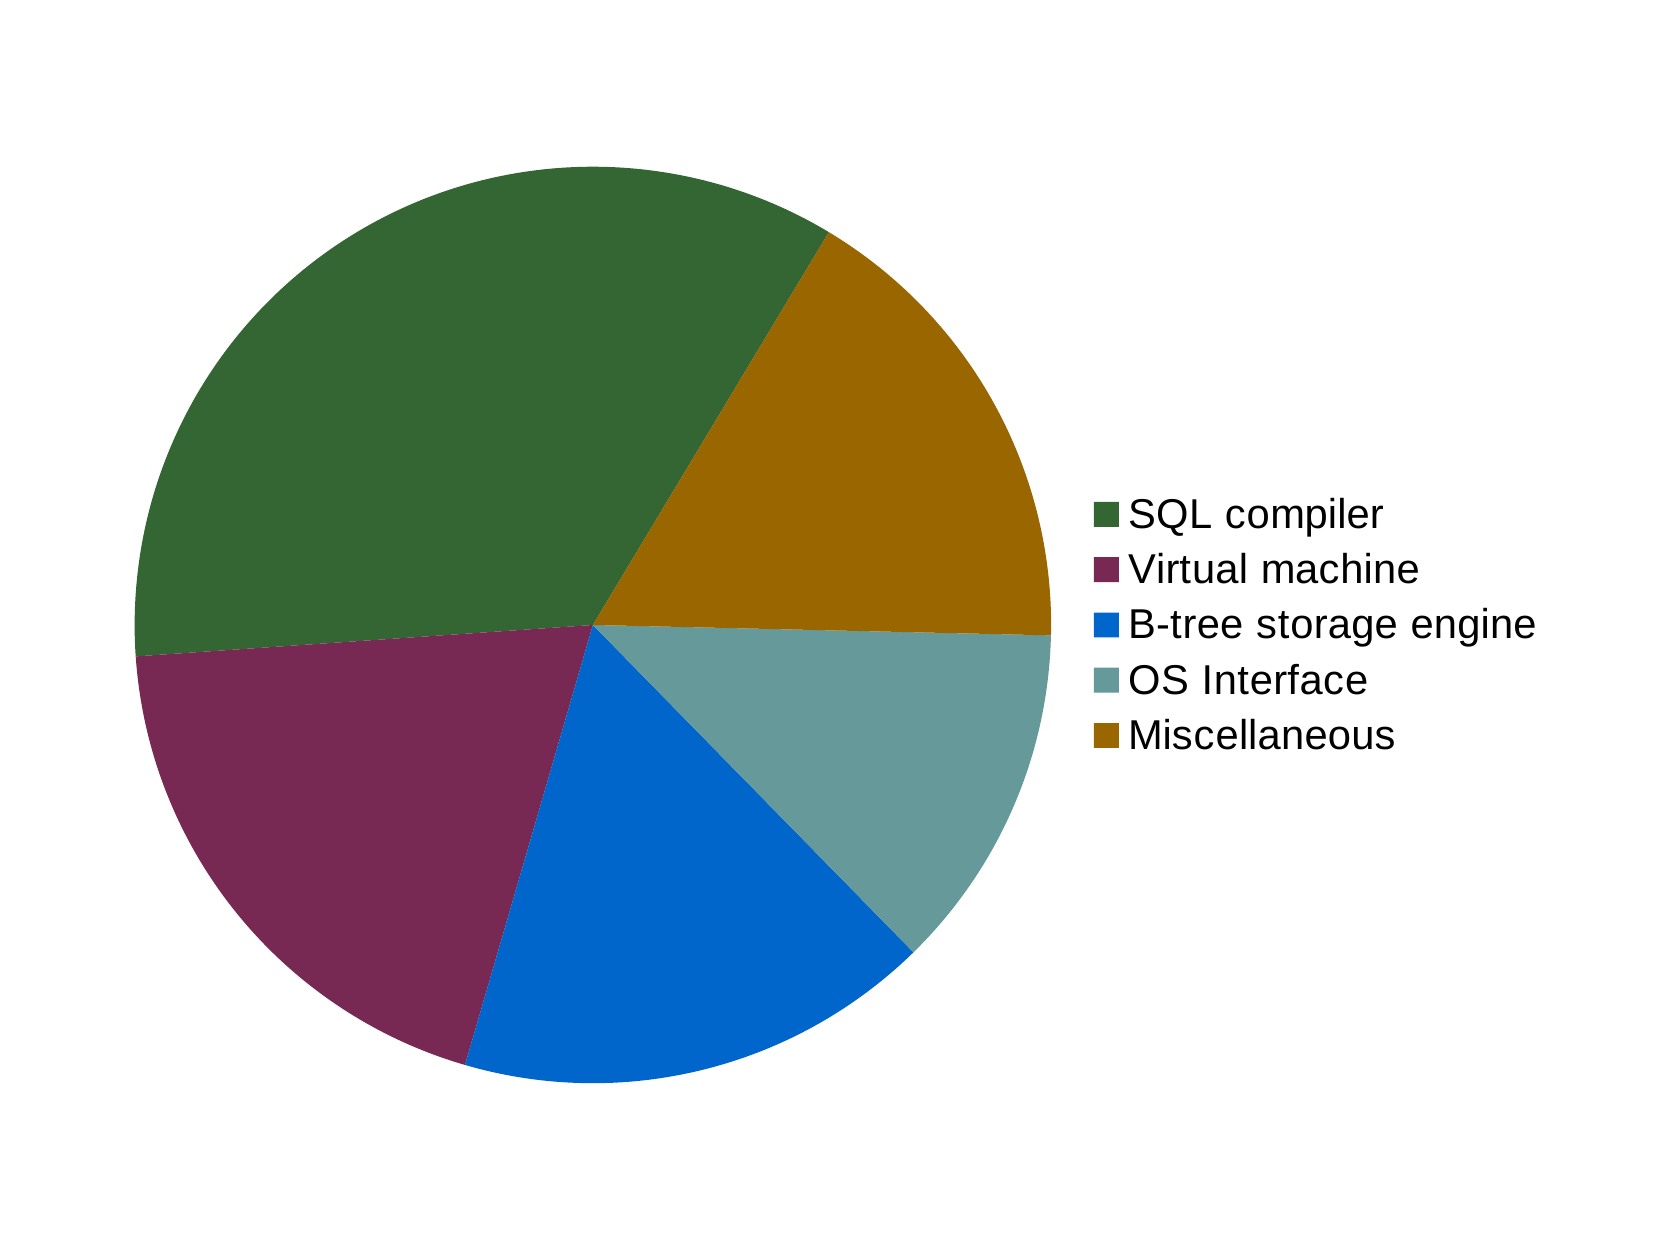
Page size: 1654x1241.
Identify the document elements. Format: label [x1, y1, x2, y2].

chart [105, 104, 1564, 1146]
